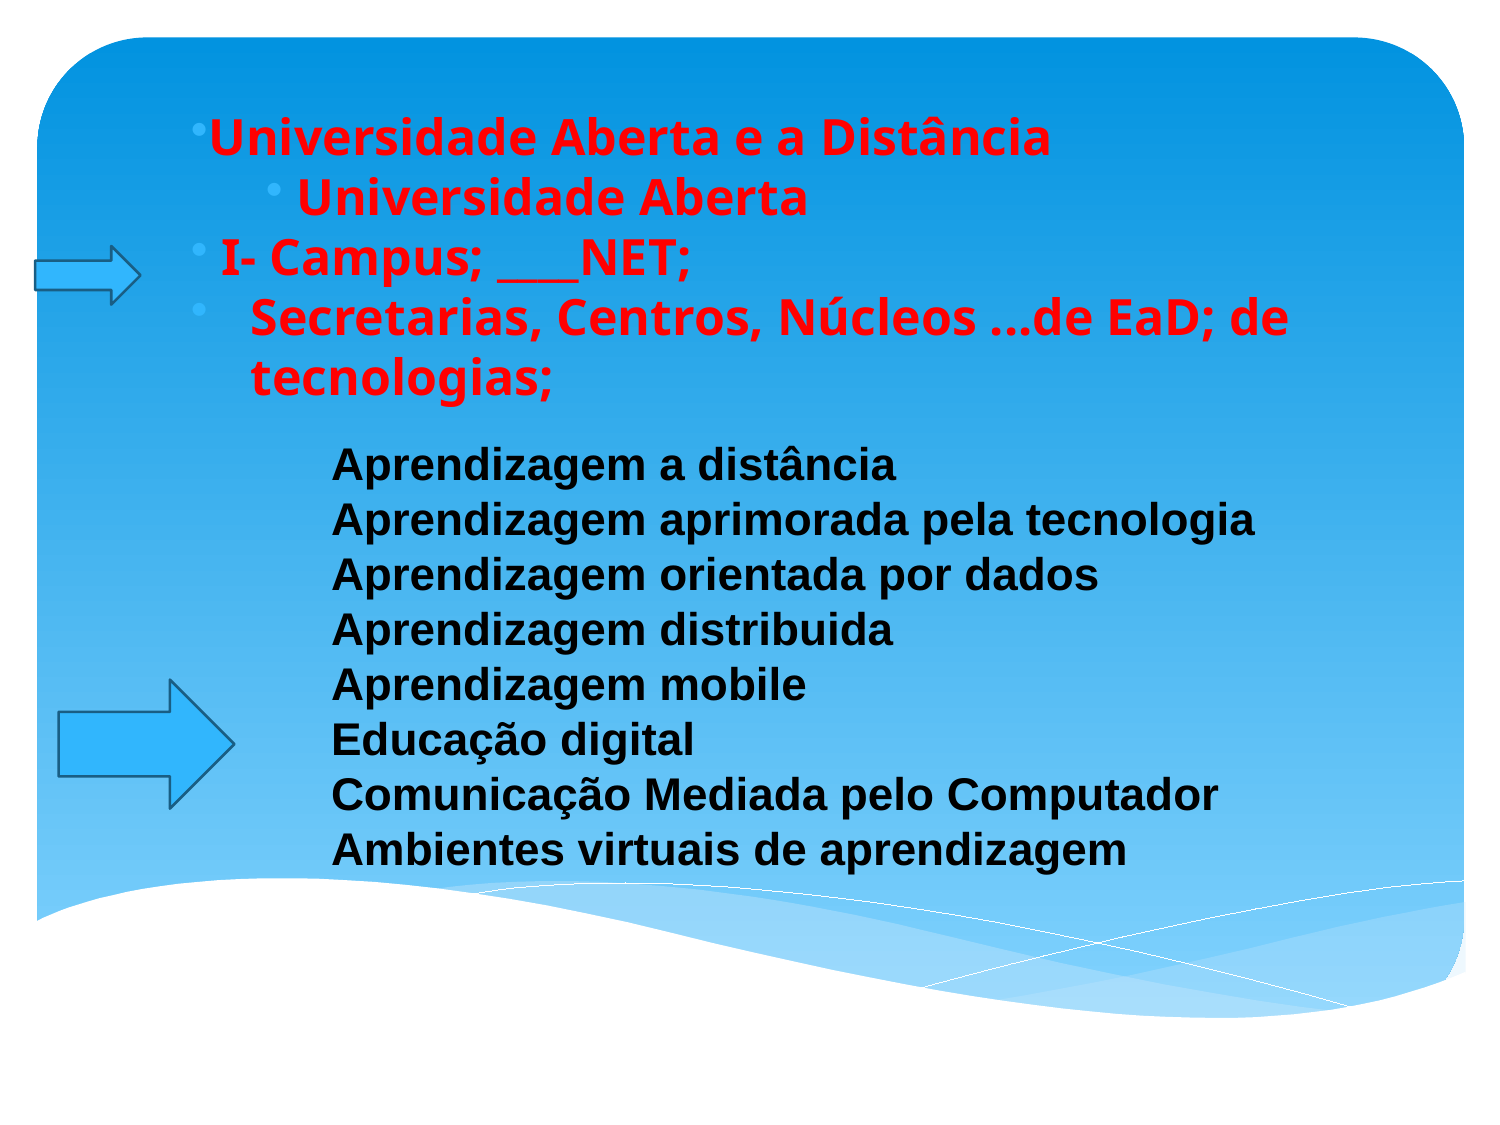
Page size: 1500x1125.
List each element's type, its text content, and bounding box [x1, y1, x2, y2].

text_box Aprendizagem a distância Aprendizagem aprimorada pela tecnologia Aprendizagem orientada por dados Aprendizagem distribuida Aprendizagem mobile Educação digital Comunicação Mediada pelo Computador Ambientes virtuais de aprendizagem [316, 427, 1278, 927]
text_box [35, 246, 141, 305]
subtitle Universidade Aberta e a Distância Universidade Aberta I- Campus; ____NET; Secretarias, Centros, Núcleos ...de EaD; de tecnologias; [175, 0, 1418, 933]
text_box [58, 679, 235, 809]
